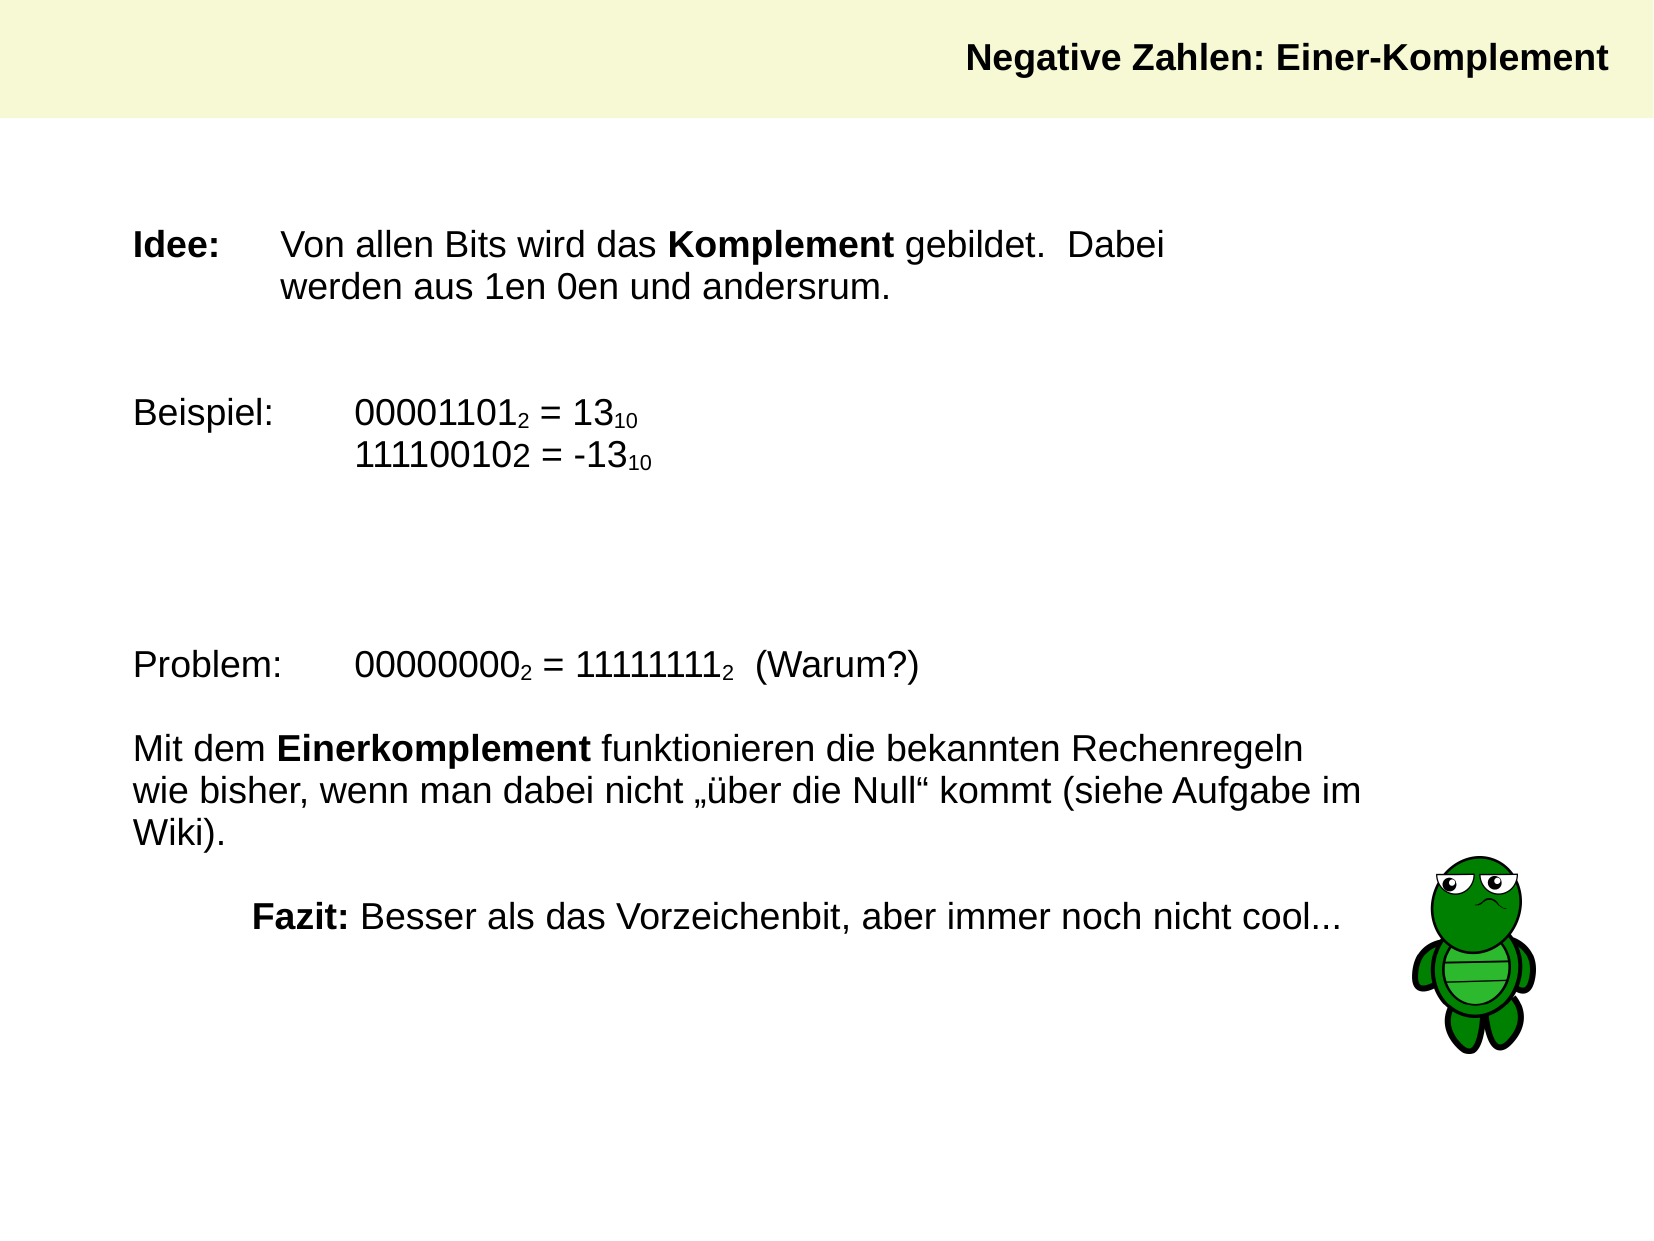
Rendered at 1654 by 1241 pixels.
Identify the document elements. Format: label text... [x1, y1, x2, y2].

text_box [0, 0, 1654, 119]
picture [1412, 856, 1536, 1054]
text_box Negative Zahlen: Einer-Komplement [708, 29, 1625, 129]
text_box Idee: Von allen Bits wird das Komplement gebildet. Dabei werden aus 1en 0en und andersrum. Beispiel: 000011012 = 1310 111100102 = -1310 Problem: 000000002 = 111111112 (Warum?) Mit dem Einerkomplement funktionieren die bekannten Rechenregeln wie bisher, wenn man dabei nicht „über die Null“ kommt (siehe Aufgabe im Wiki). Fazit: Besser als das Vorzeichenbit, aber immer noch nicht cool... [118, 216, 1477, 945]
